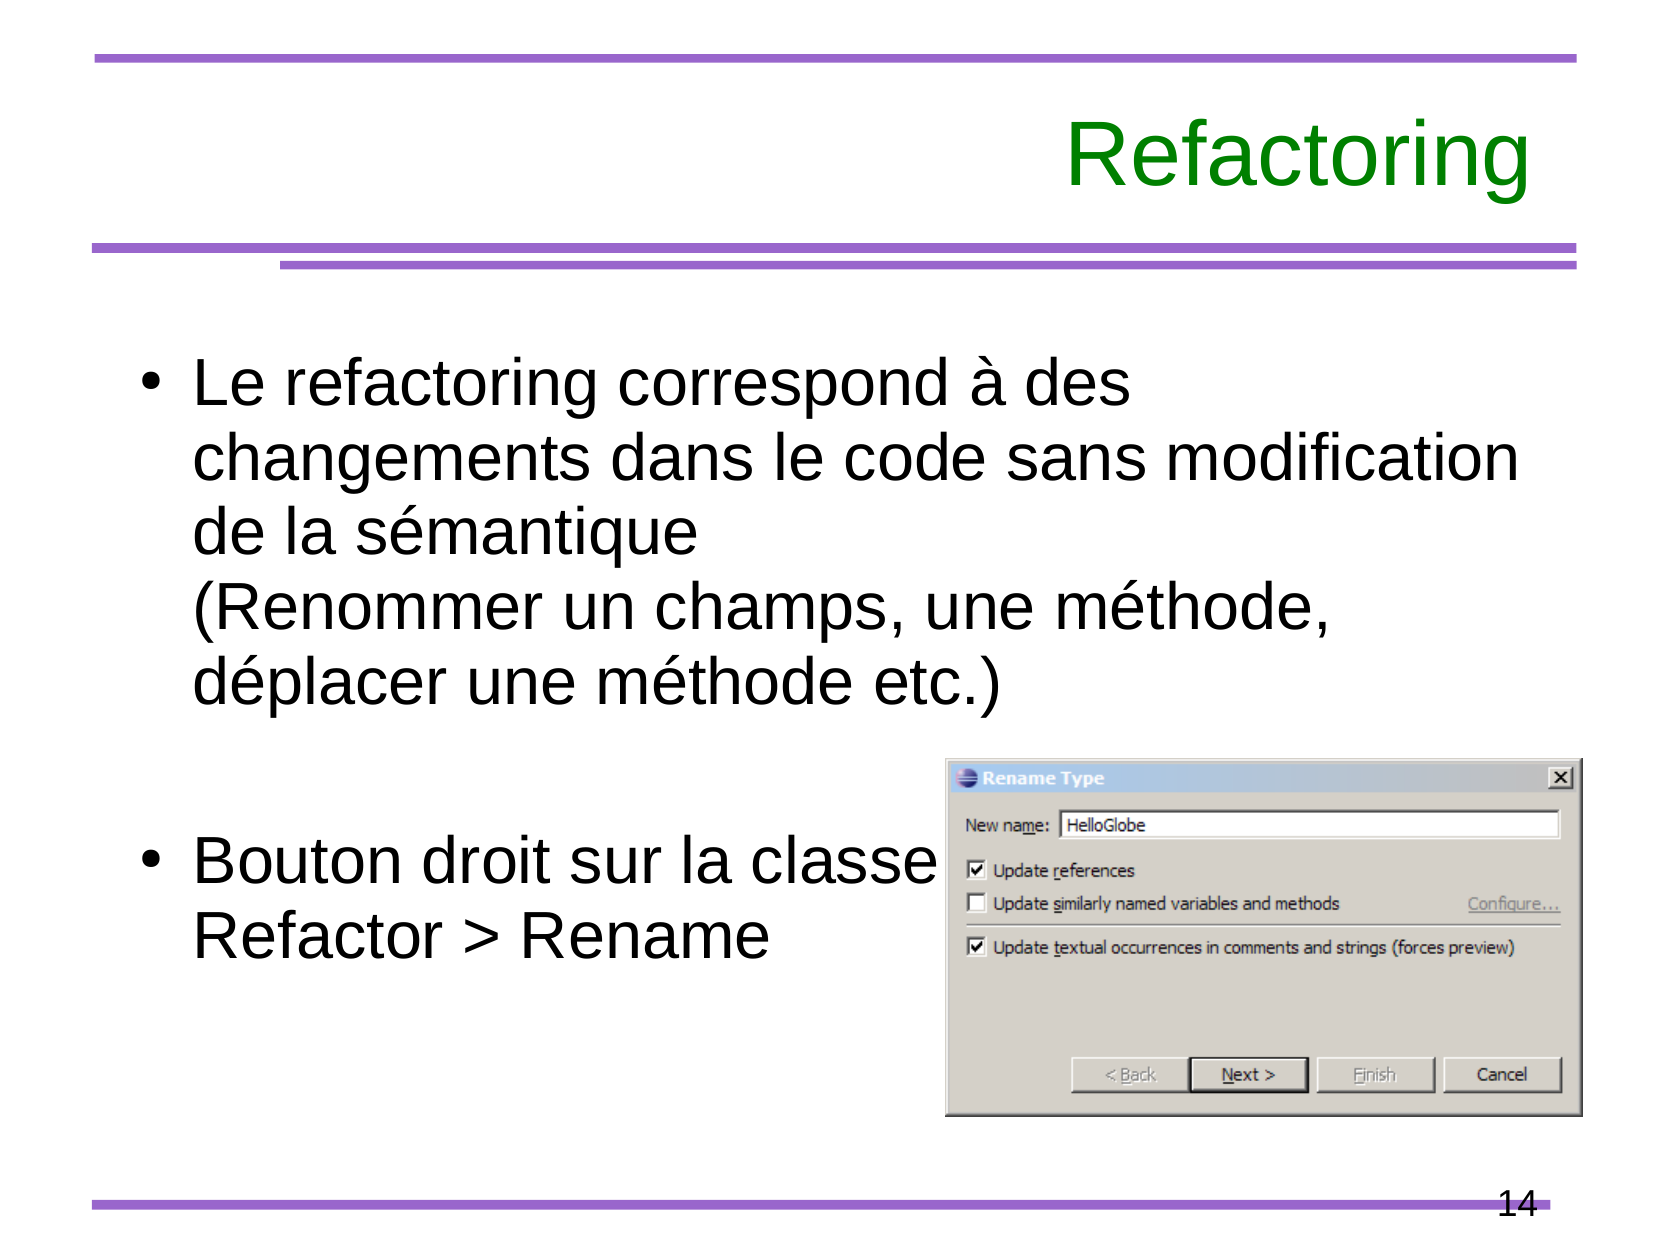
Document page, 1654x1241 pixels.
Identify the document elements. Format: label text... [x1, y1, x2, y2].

picture [945, 758, 1583, 1117]
title Refactoring [121, 49, 1534, 257]
list Le refactoring correspond à des changements dans le code sans modification de la sémantique (Renommer un champs, une méthode, déplacer une méthode etc.) Bouton droit sur la classe Refactor > Rename [121, 344, 1534, 973]
